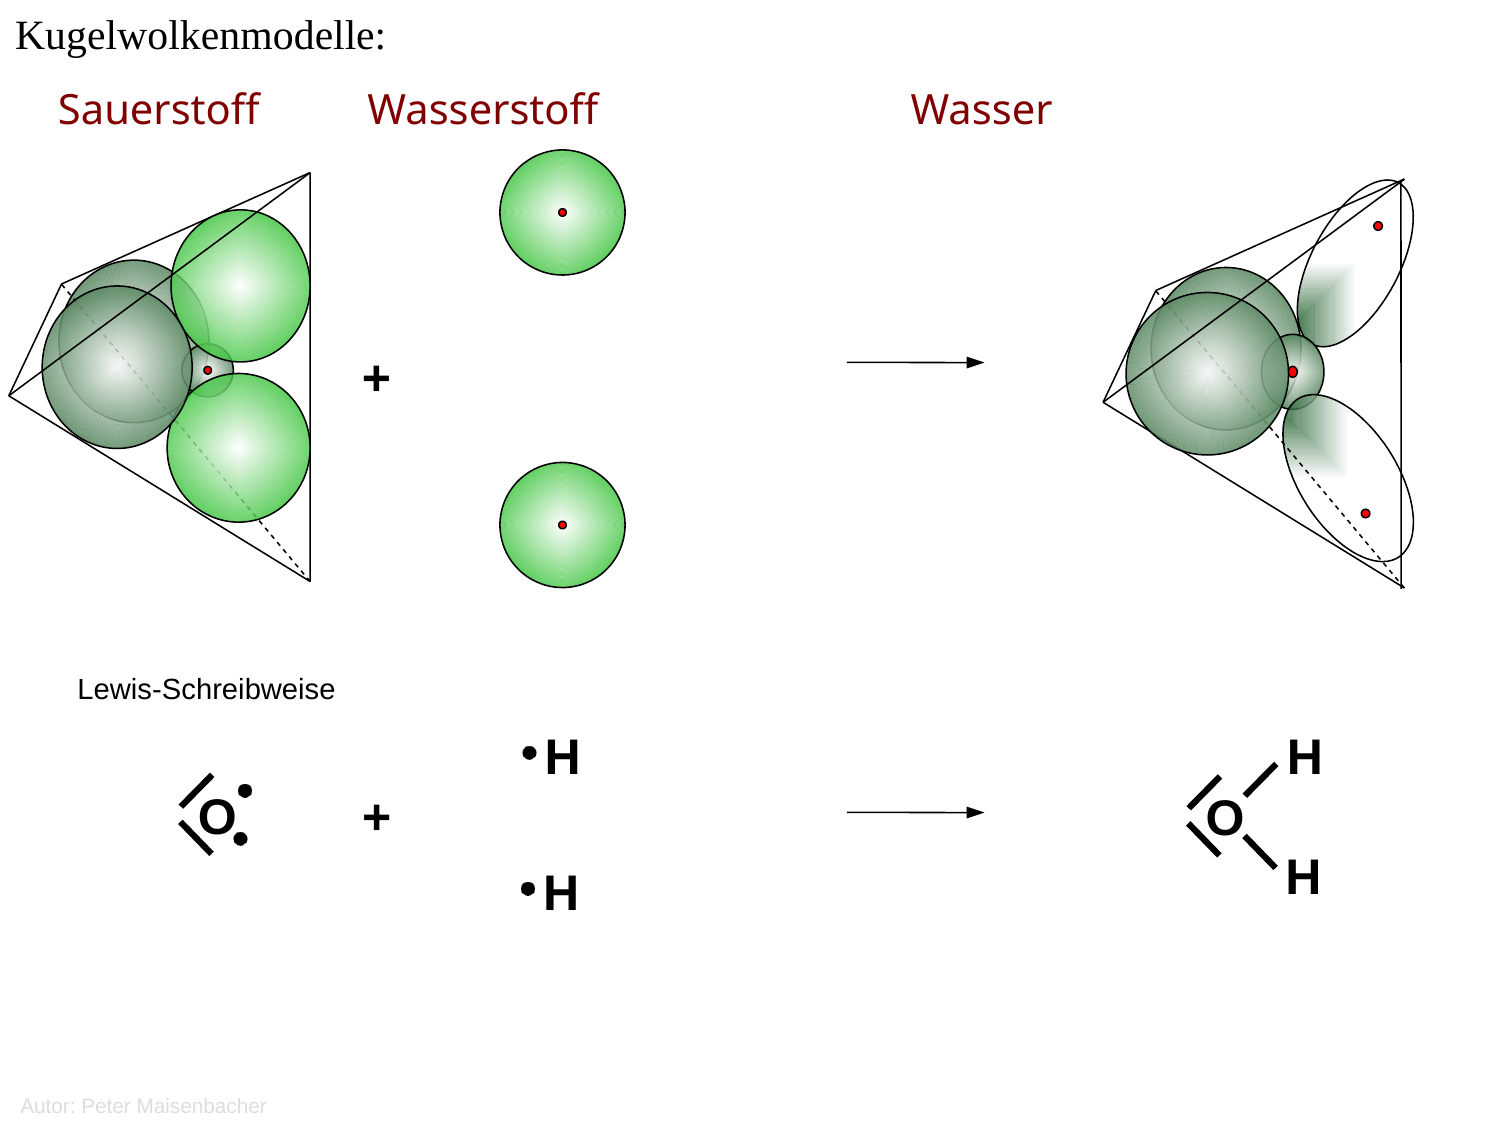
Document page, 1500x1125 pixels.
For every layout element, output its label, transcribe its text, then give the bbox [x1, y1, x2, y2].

text_box [1343, 179, 1395, 205]
text_box [499, 149, 626, 276]
text_box O [182, 776, 252, 852]
text_box H [1271, 717, 1339, 793]
picture [519, 740, 540, 765]
text_box Autor: Peter Maisenbacher [0, 1074, 288, 1125]
text_box Lewis-Schreibweise [62, 662, 350, 713]
text_box [1127, 185, 1400, 562]
text_box [1316, 186, 1392, 242]
picture [517, 876, 539, 901]
text_box + [346, 337, 407, 413]
text_box + [347, 776, 407, 852]
text_box [42, 209, 255, 369]
text_box H [1270, 837, 1337, 913]
text_box [1402, 185, 1414, 268]
text_box [42, 212, 311, 523]
text_box Kugelwolkenmodelle: Sauerstoff Wasserstoff Wasser [0, 0, 1500, 140]
text_box [499, 462, 626, 588]
text_box H [529, 717, 597, 793]
picture [252, 778, 256, 802]
text_box [1402, 474, 1414, 555]
text_box [1126, 267, 1266, 383]
text_box O [1190, 778, 1260, 854]
text_box H [528, 853, 595, 929]
